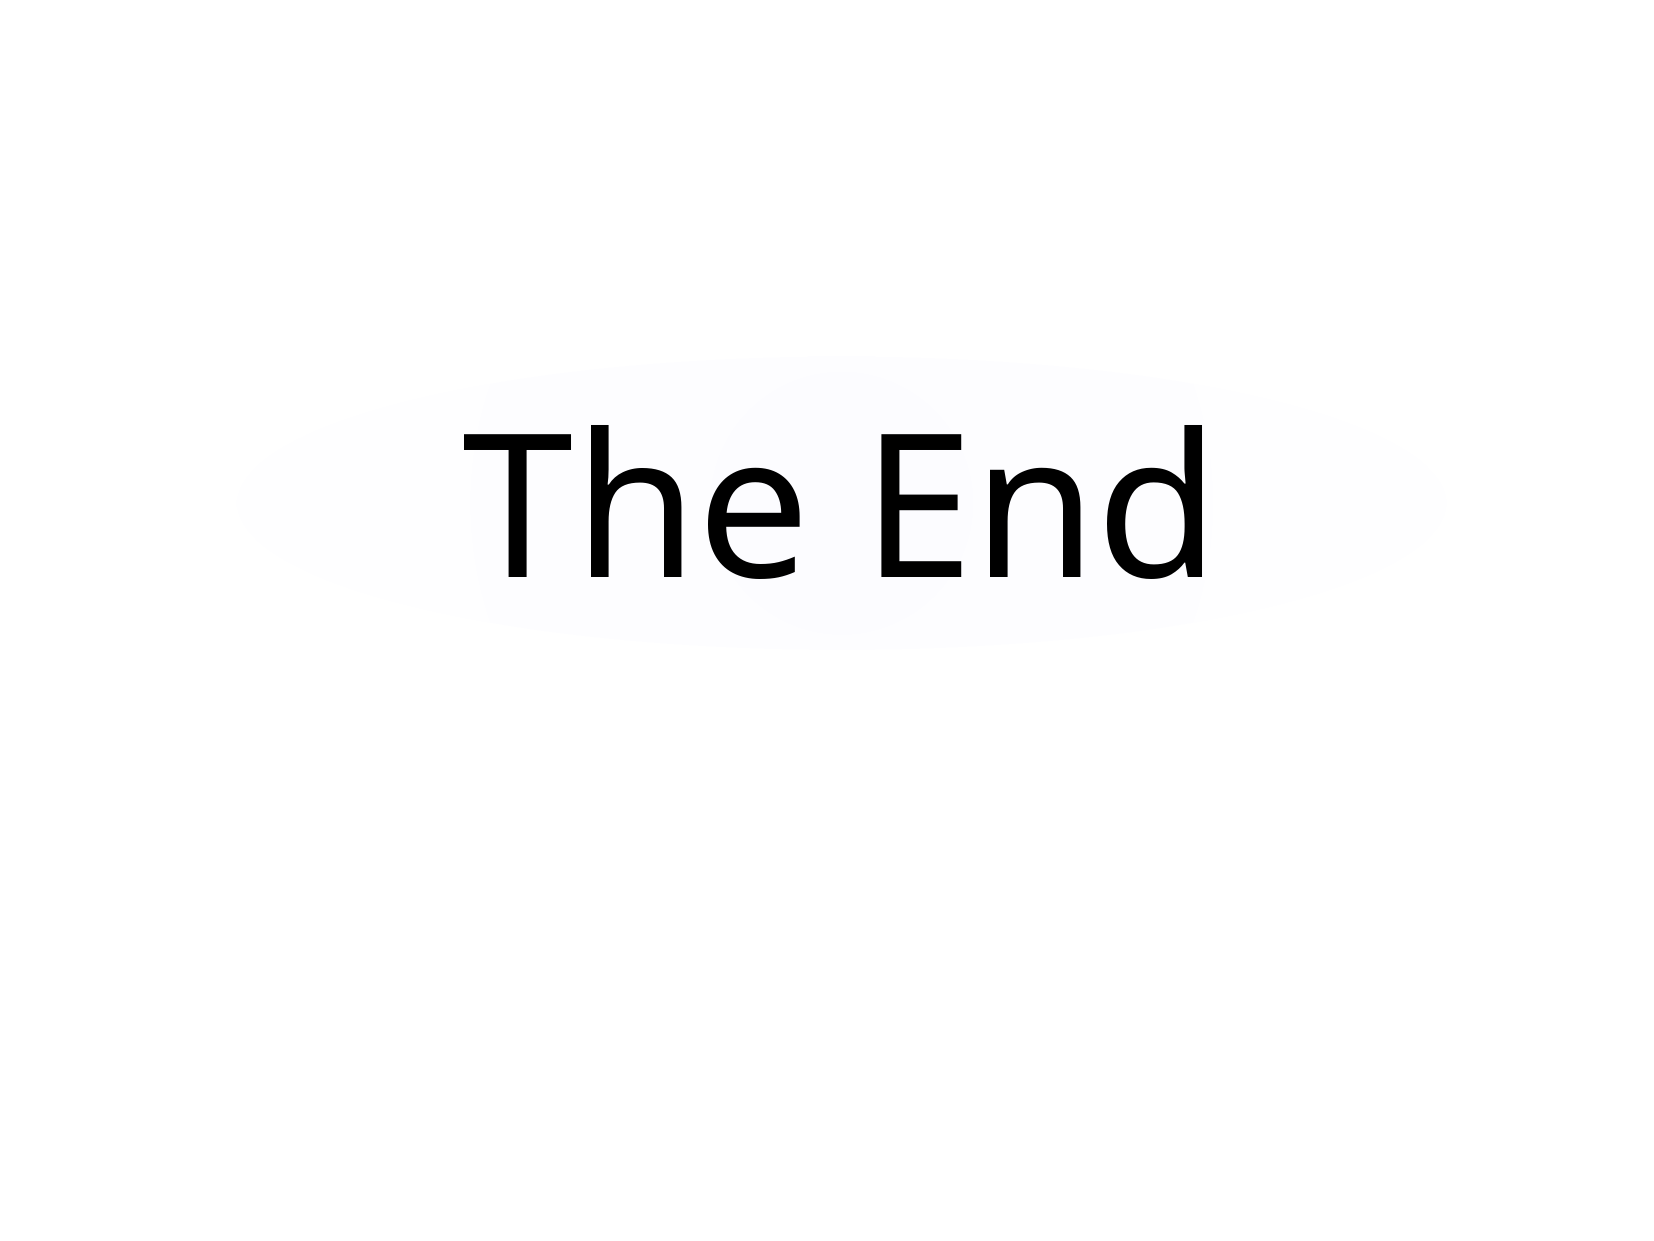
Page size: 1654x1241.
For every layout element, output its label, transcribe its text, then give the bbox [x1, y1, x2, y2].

text_box The End [236, 356, 1447, 650]
